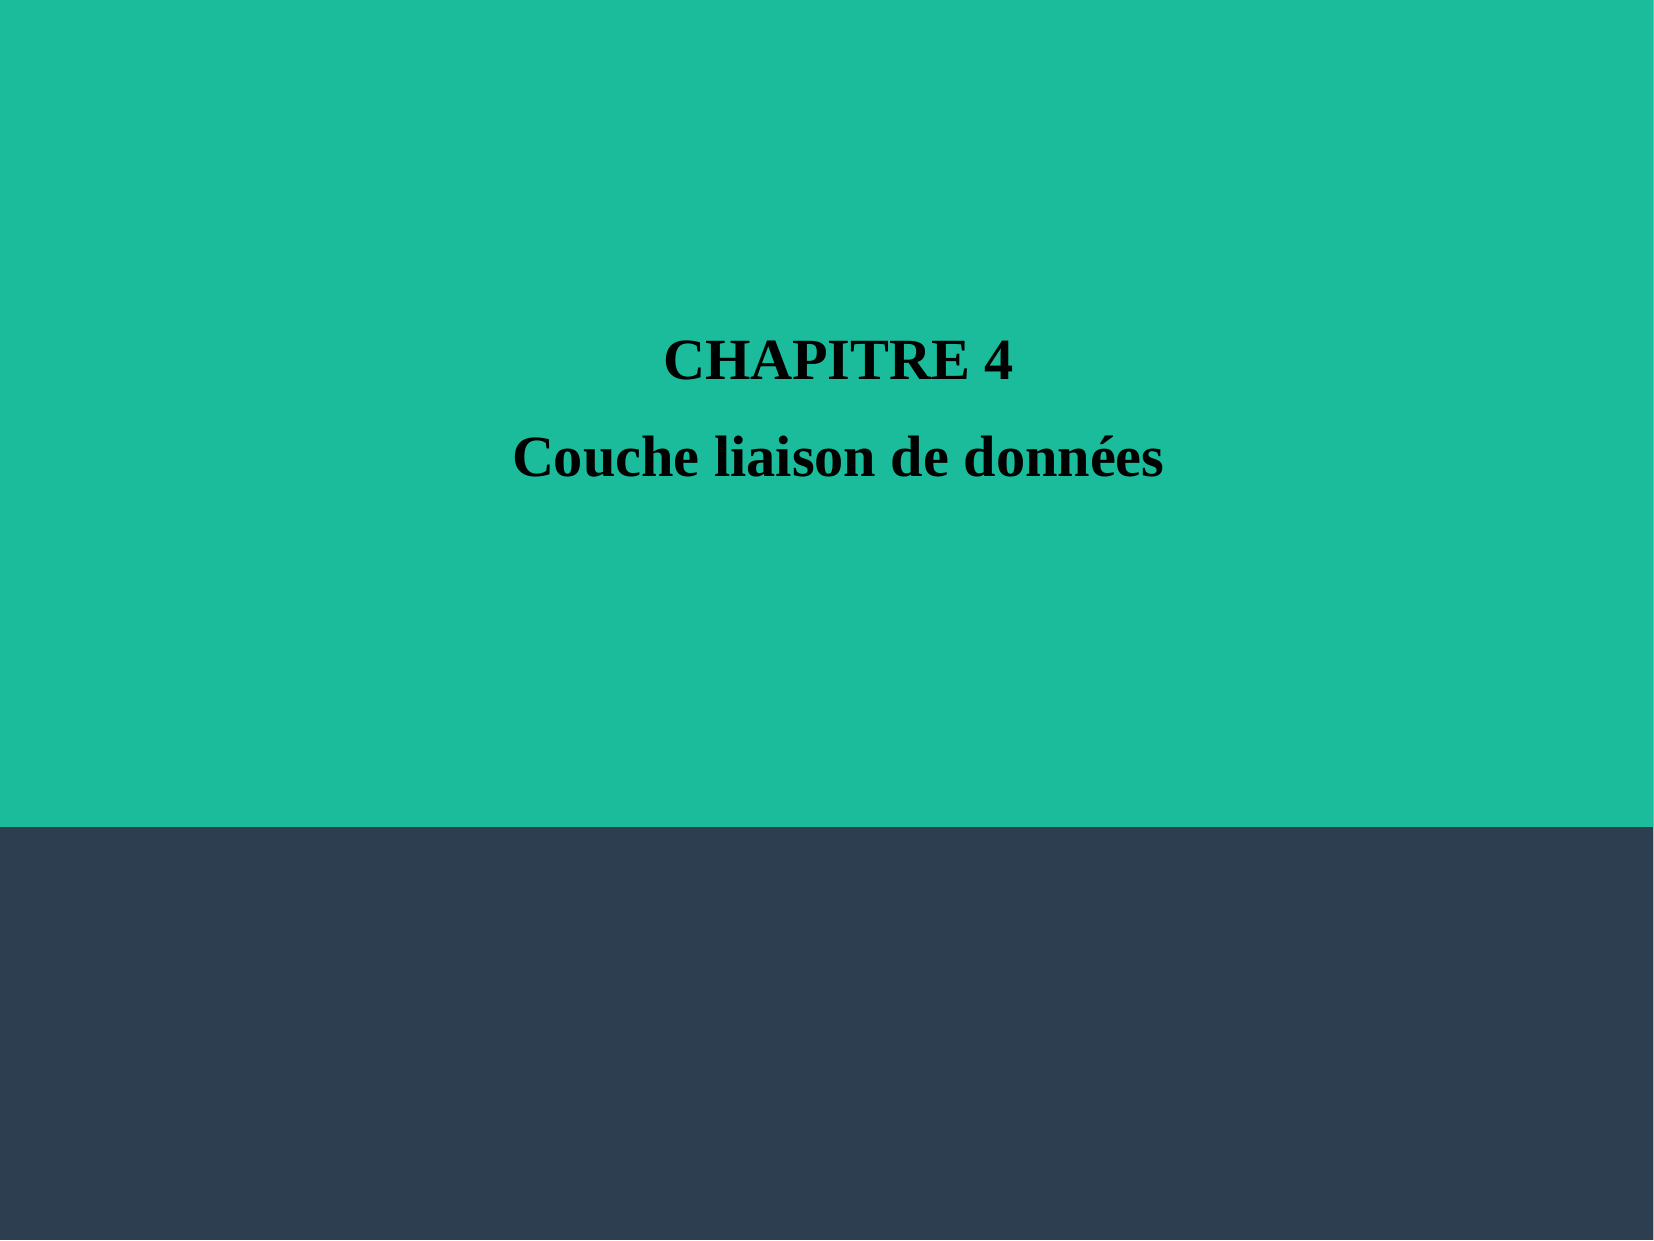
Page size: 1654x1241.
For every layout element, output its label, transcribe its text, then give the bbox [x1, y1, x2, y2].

title CHAPITRE 4 Couche liaison de données [70, 295, 1607, 489]
